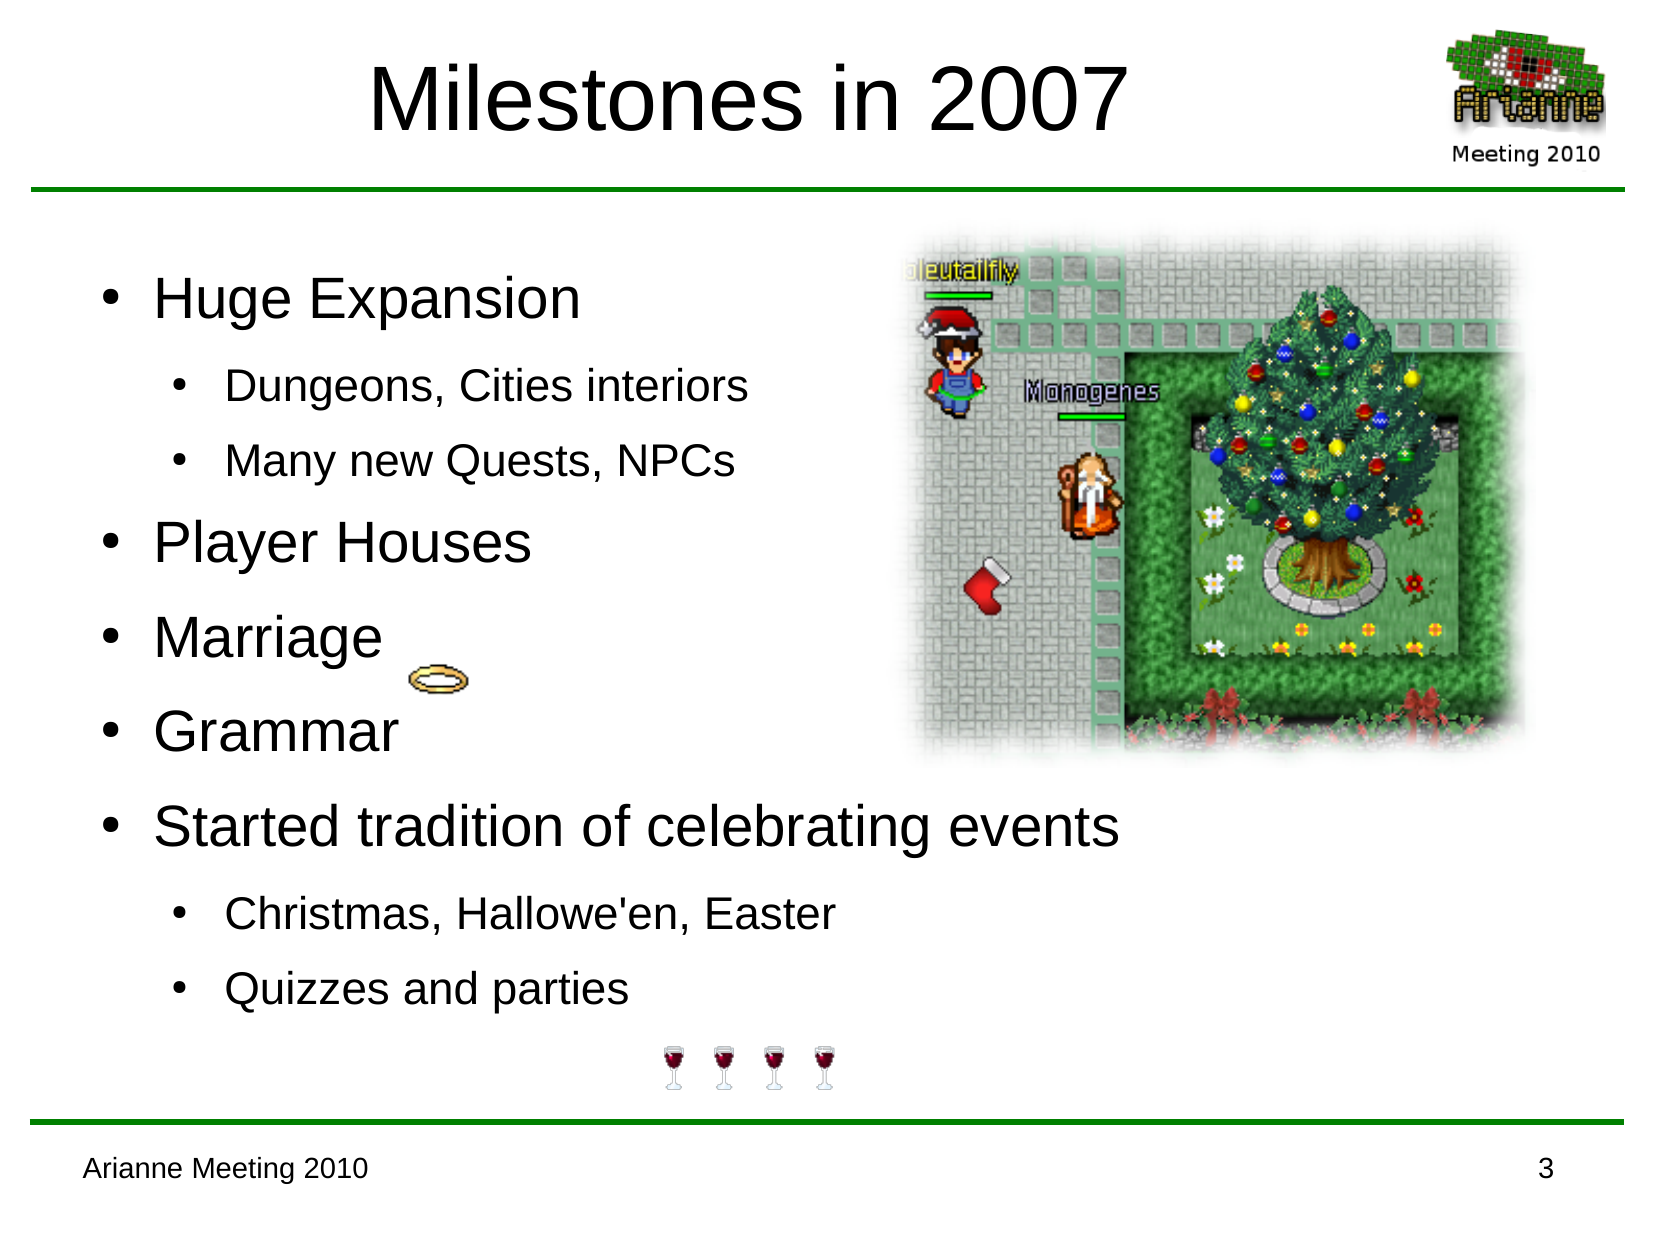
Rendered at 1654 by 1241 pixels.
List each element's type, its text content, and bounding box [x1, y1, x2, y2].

picture [885, 217, 1536, 768]
picture [1446, 29, 1606, 178]
title Milestones in 2007 [82, 41, 1418, 156]
picture [649, 1042, 850, 1093]
picture [405, 642, 473, 709]
list Huge Expansion Dungeons, Cities interiors Many new Quests, NPCs Player Houses Marriage Grammar Started tradition of celebrating events Christmas, Hallowe'en, Easter Quizzes and parties [82, 265, 1595, 1152]
